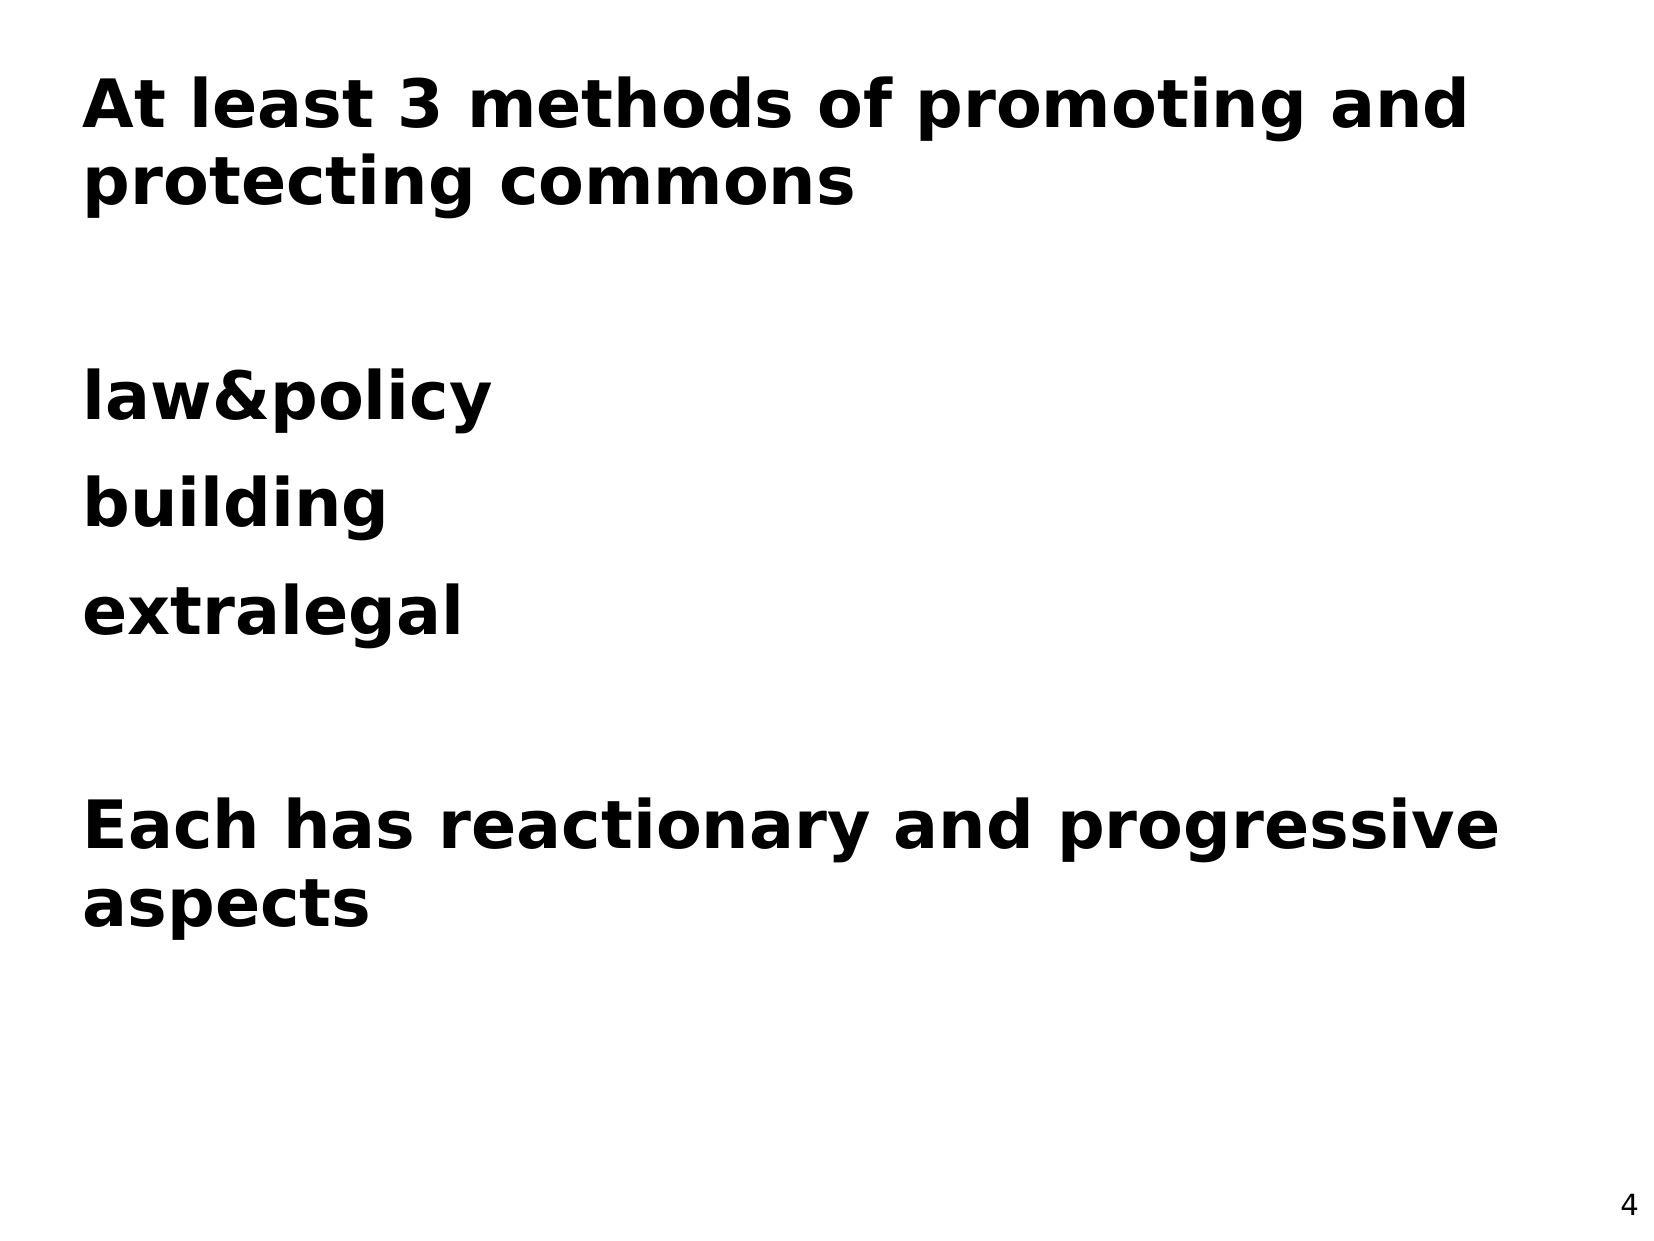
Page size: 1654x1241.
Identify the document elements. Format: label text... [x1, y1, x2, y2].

list At least 3 methods of promoting and protecting commons law&policy building extralegal Each has reactionary and progressive aspects [82, 65, 1571, 1062]
